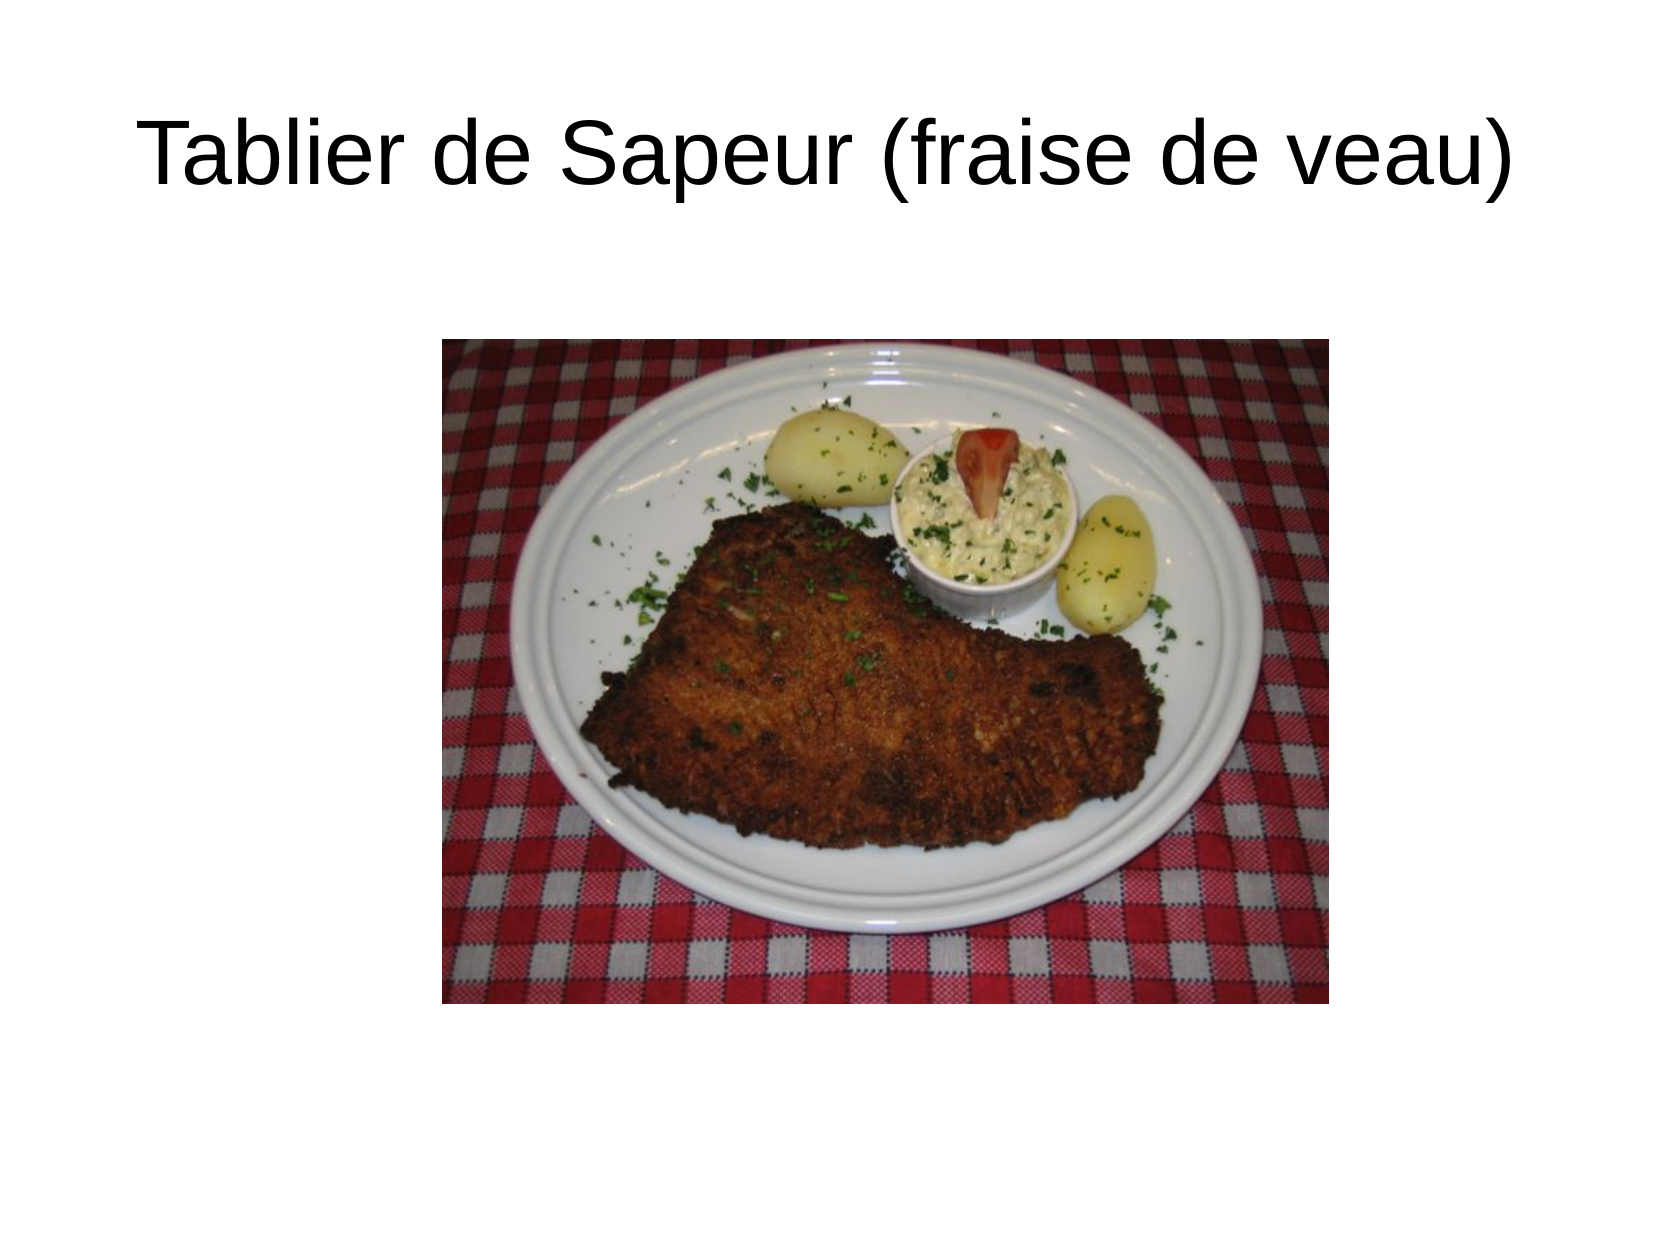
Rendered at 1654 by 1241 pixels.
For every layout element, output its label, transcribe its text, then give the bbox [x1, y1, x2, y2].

picture [442, 339, 1329, 1004]
title Tablier de Sapeur (fraise de veau) [82, 56, 1571, 250]
